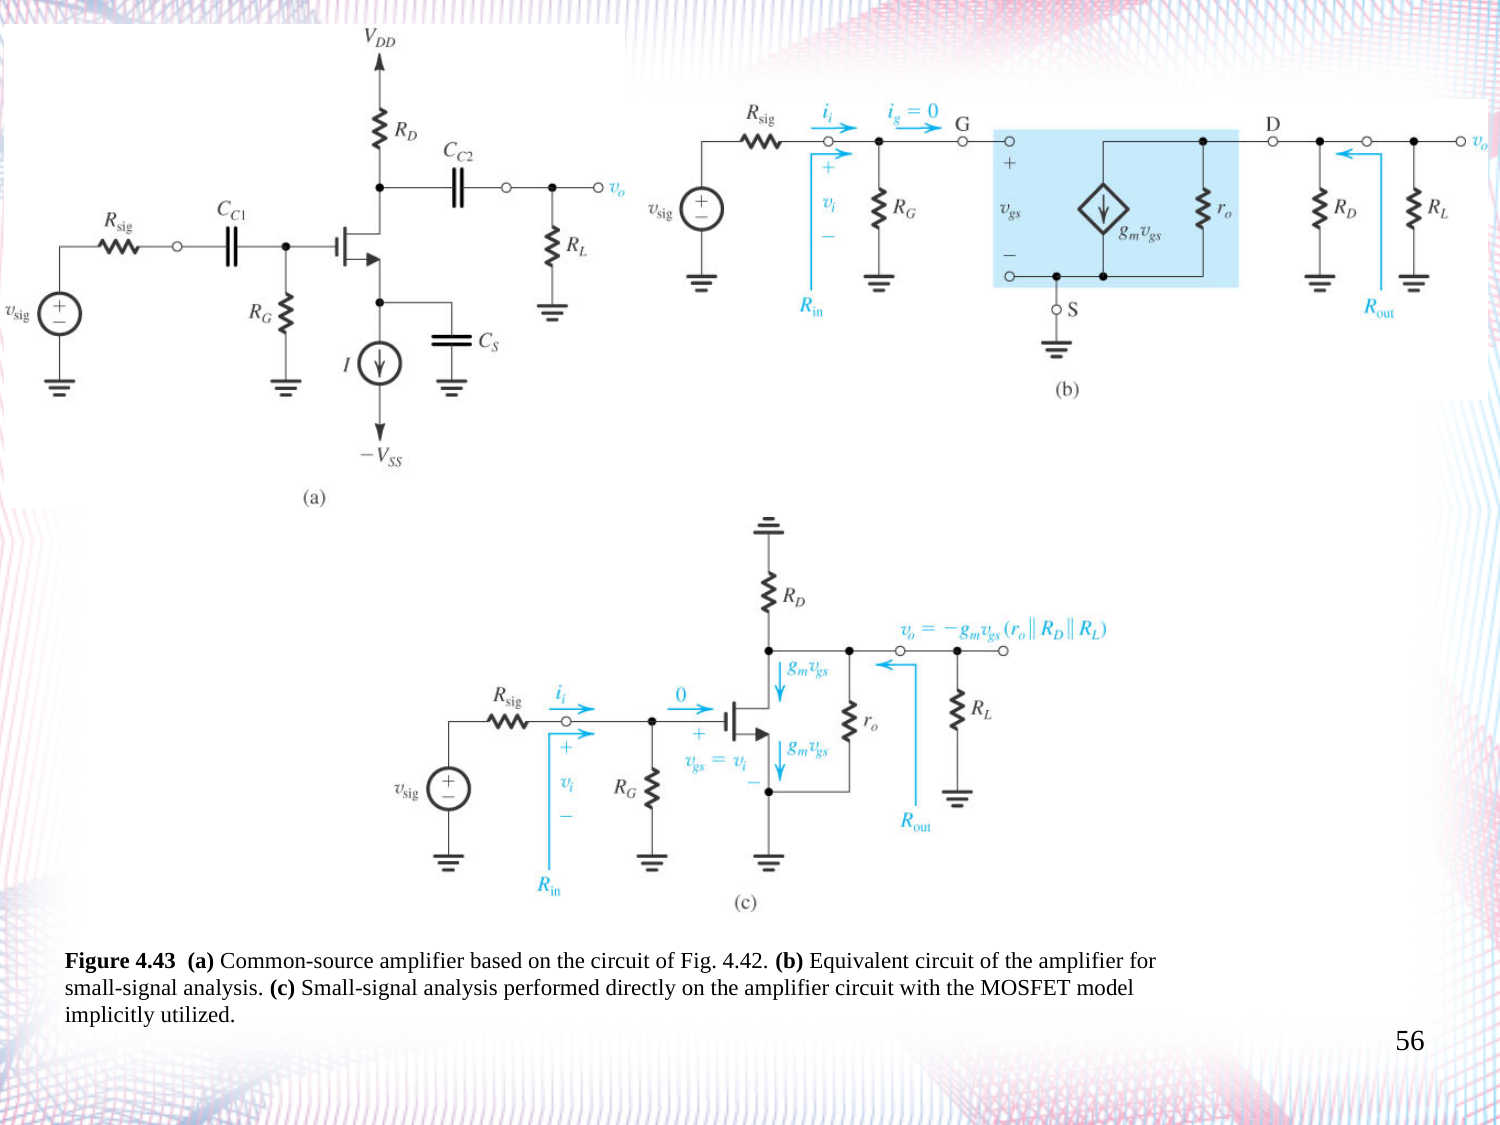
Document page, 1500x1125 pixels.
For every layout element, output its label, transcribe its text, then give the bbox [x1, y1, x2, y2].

picture [0, 0, 1500, 1125]
text_box Figure 4.43 (a) Common-source amplifier based on the circuit of Fig. 4.42. (b) Equivalent circuit of the amplifier for small-signal analysis. (c) Small-signal analysis performed directly on the amplifier circuit with the MOSFET model implicitly utilized. [49, 937, 1213, 1036]
